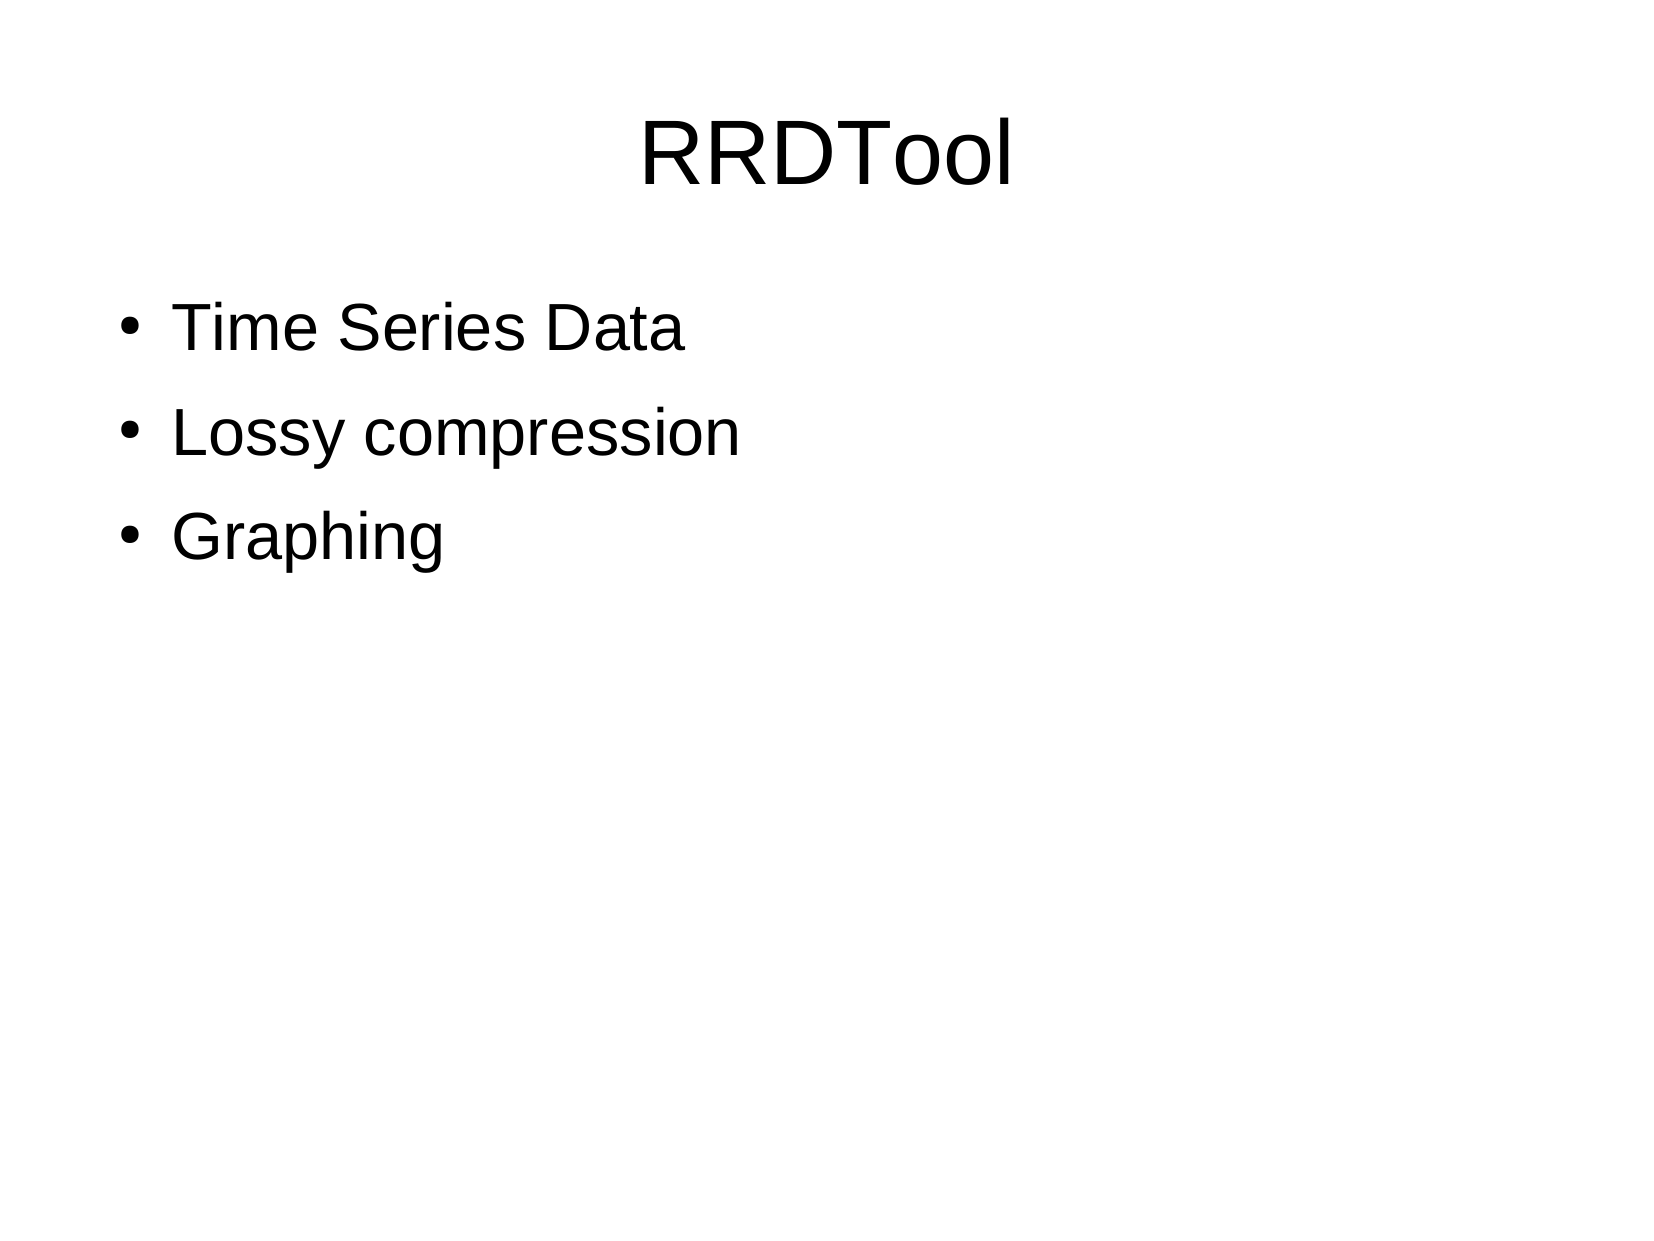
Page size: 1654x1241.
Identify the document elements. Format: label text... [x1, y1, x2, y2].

list Time Series Data Lossy compression Graphing [82, 290, 1571, 1094]
title RRDTool [82, 56, 1571, 250]
